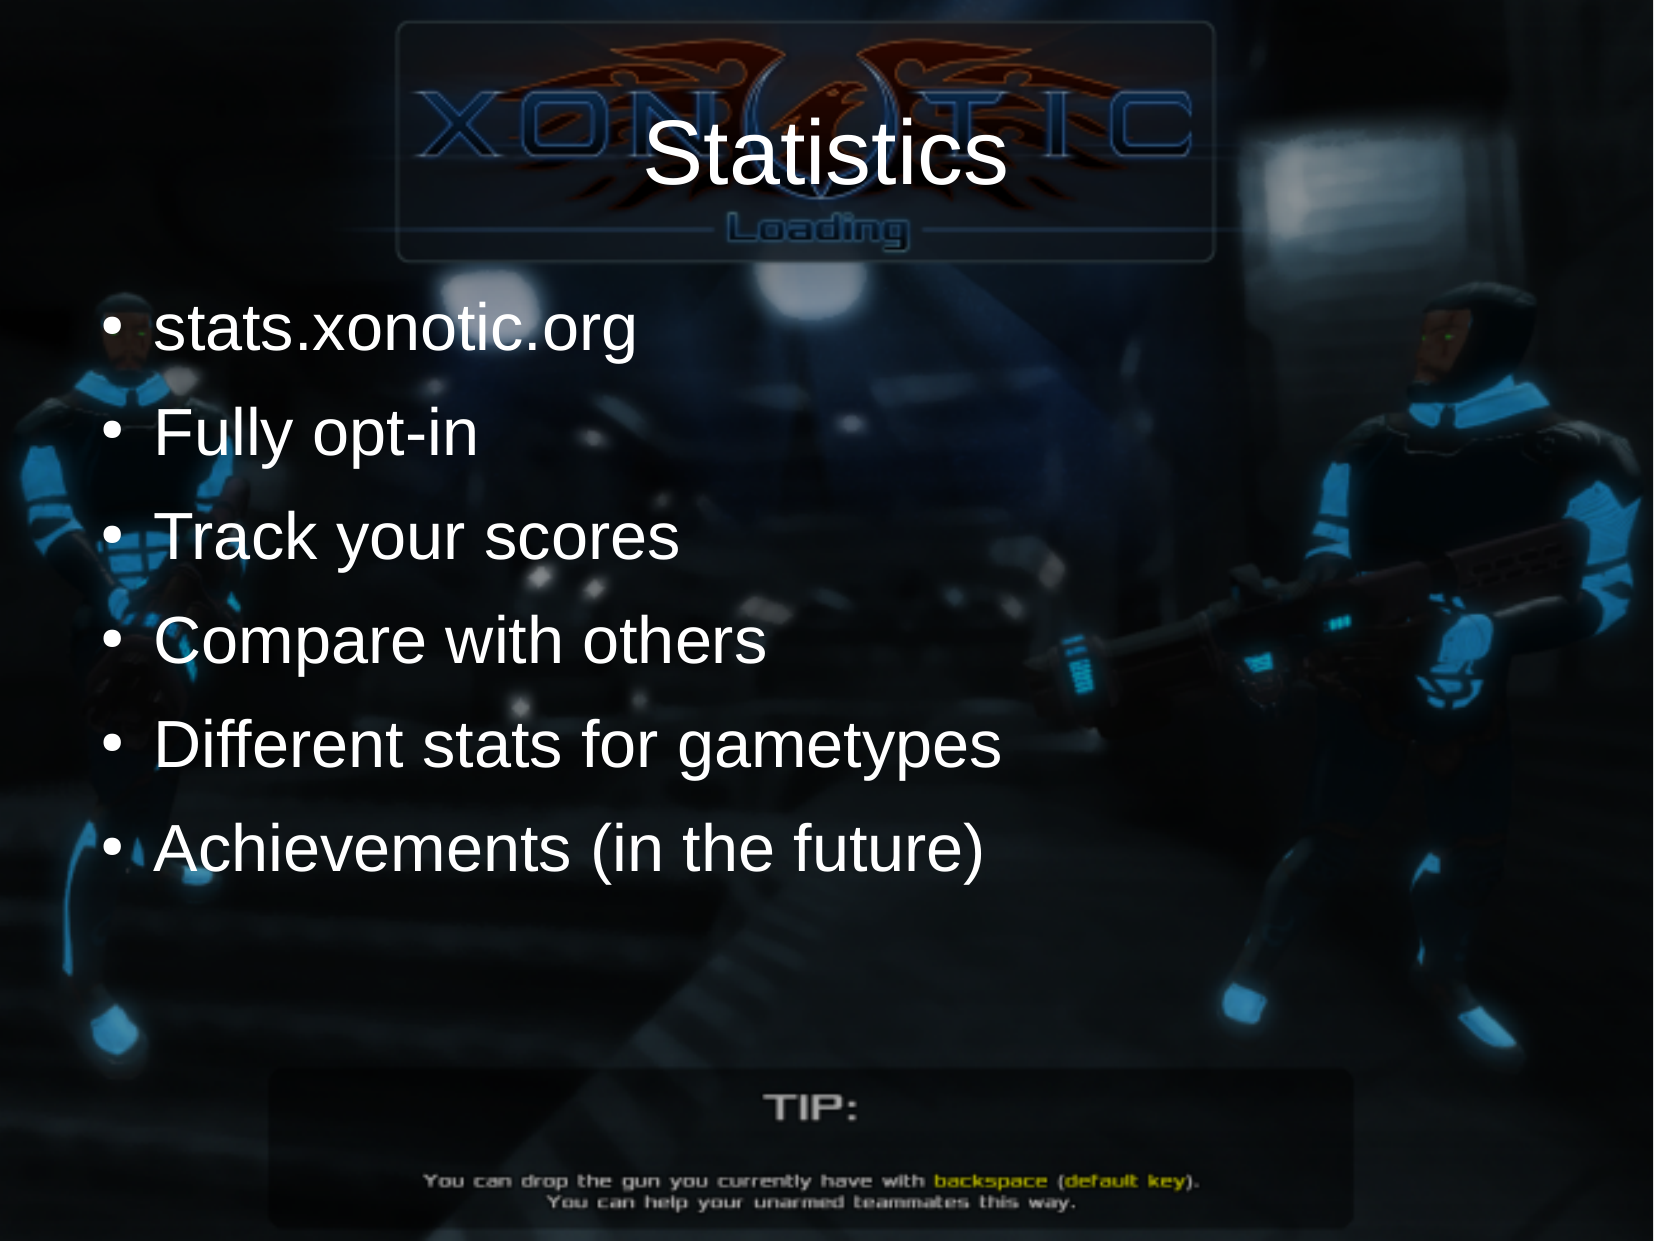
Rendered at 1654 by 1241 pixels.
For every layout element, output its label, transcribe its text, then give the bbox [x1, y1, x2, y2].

list stats.xonotic.org Fully opt-in Track your scores Compare with others Different stats for gametypes Achievements (in the future) [82, 290, 1571, 1109]
title Statistics [82, 49, 1571, 257]
picture [0, 0, 1654, 1241]
